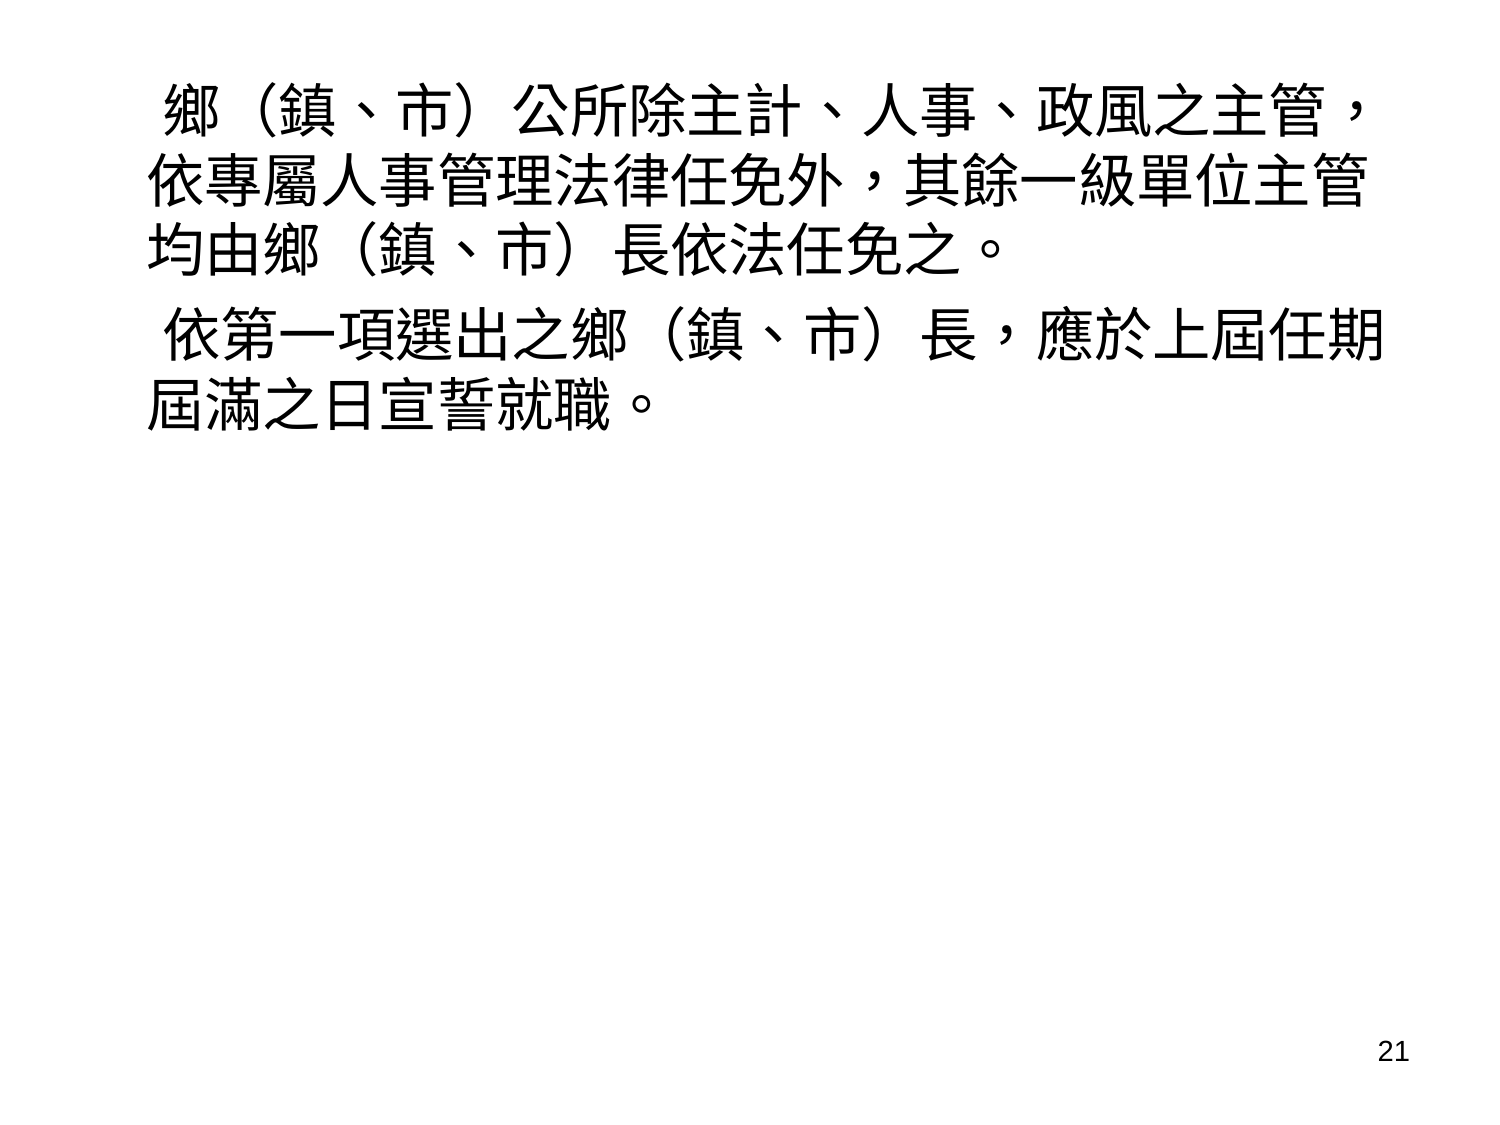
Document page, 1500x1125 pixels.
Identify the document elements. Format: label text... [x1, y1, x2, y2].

list 鄉（鎮、市）公所除主計、人事、政風之主管，依專屬人事管理法律任免外，其餘一級單位主管均由鄉（鎮、市）長依法任免之。 依第一項選出之鄉（鎮、市）長，應於上屆任期屆滿之日宣誓就職。 [75, 66, 1426, 1005]
